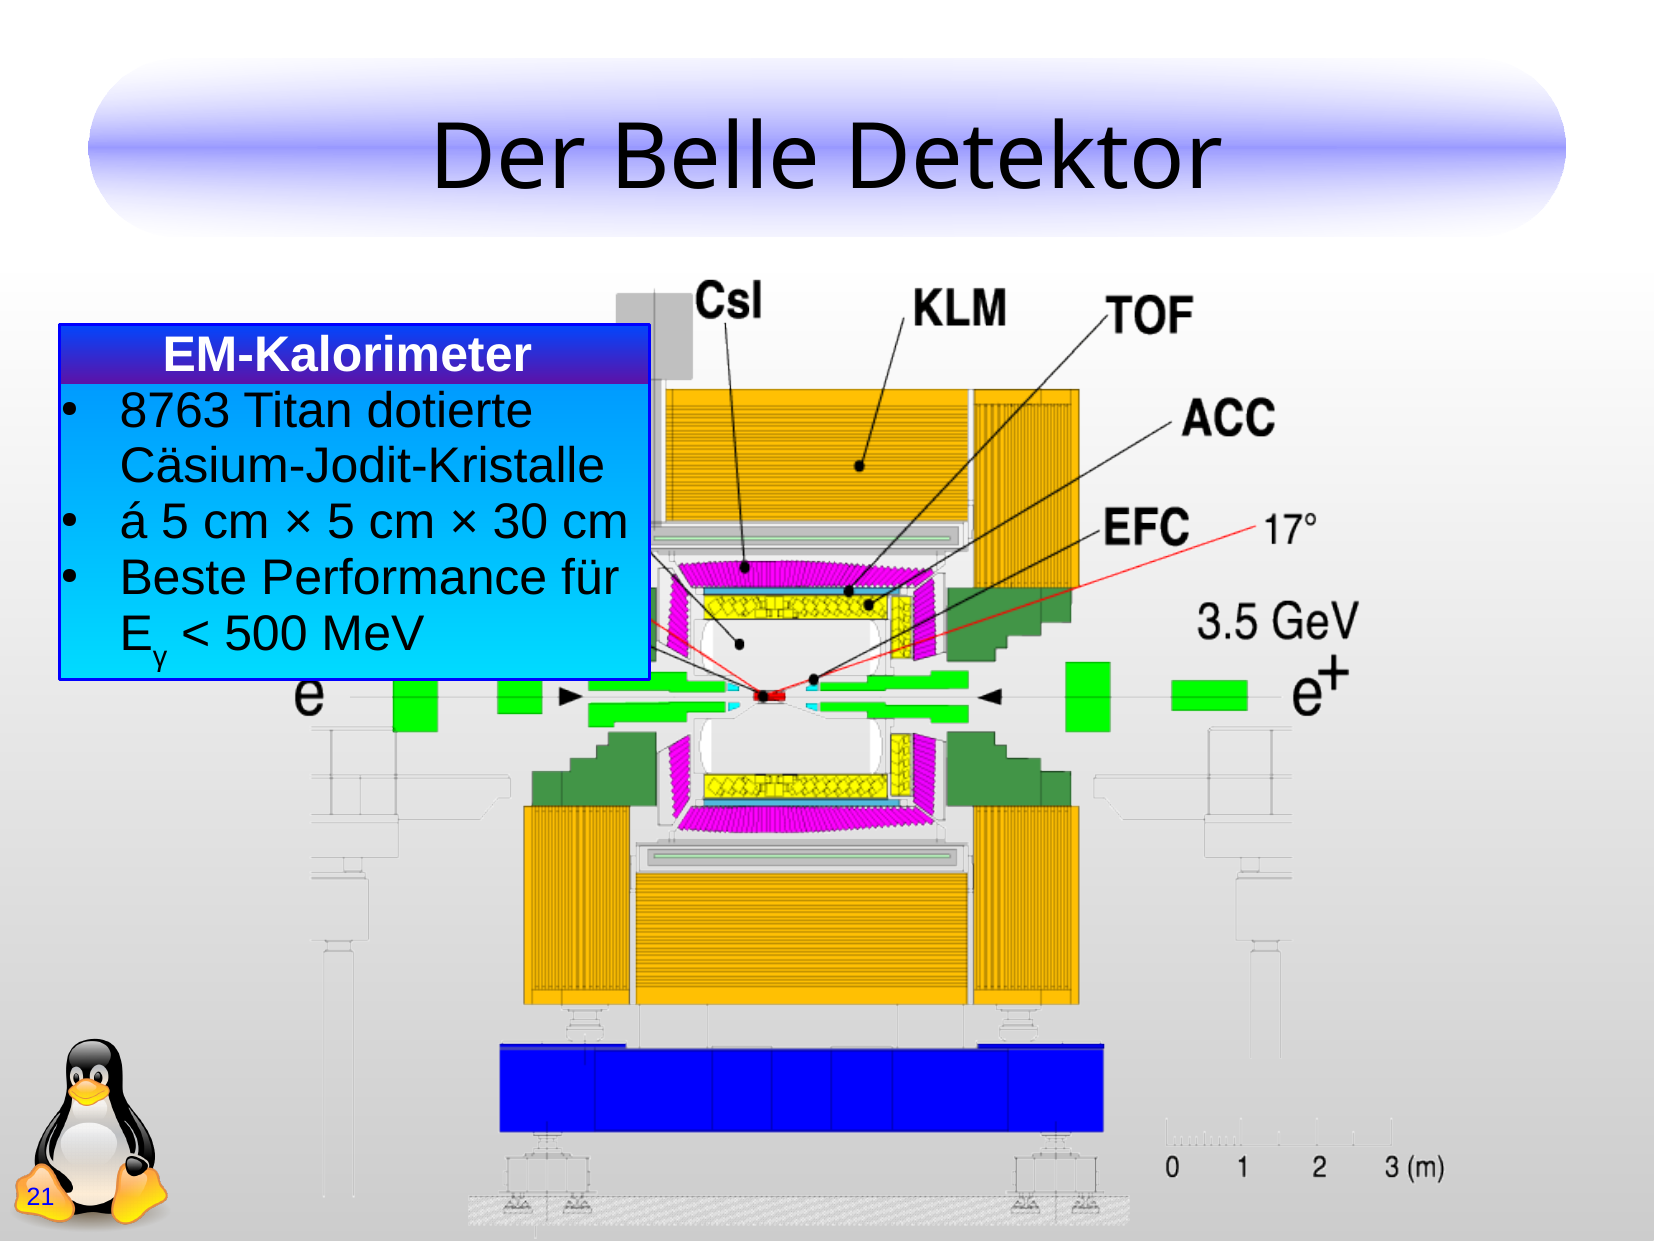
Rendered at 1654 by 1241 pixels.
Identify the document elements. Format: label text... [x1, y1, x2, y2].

picture [292, 265, 1447, 1239]
text_box EM-Kalorimeter 8763 Titan dotierte Cäsium-Jodit-Kristalle á 5 cm × 5 cm × 30 cm Beste Performance für Eγ < 500 MeV [59, 324, 650, 680]
picture [2, 1030, 178, 1241]
title Der Belle Detektor [82, 56, 1571, 250]
